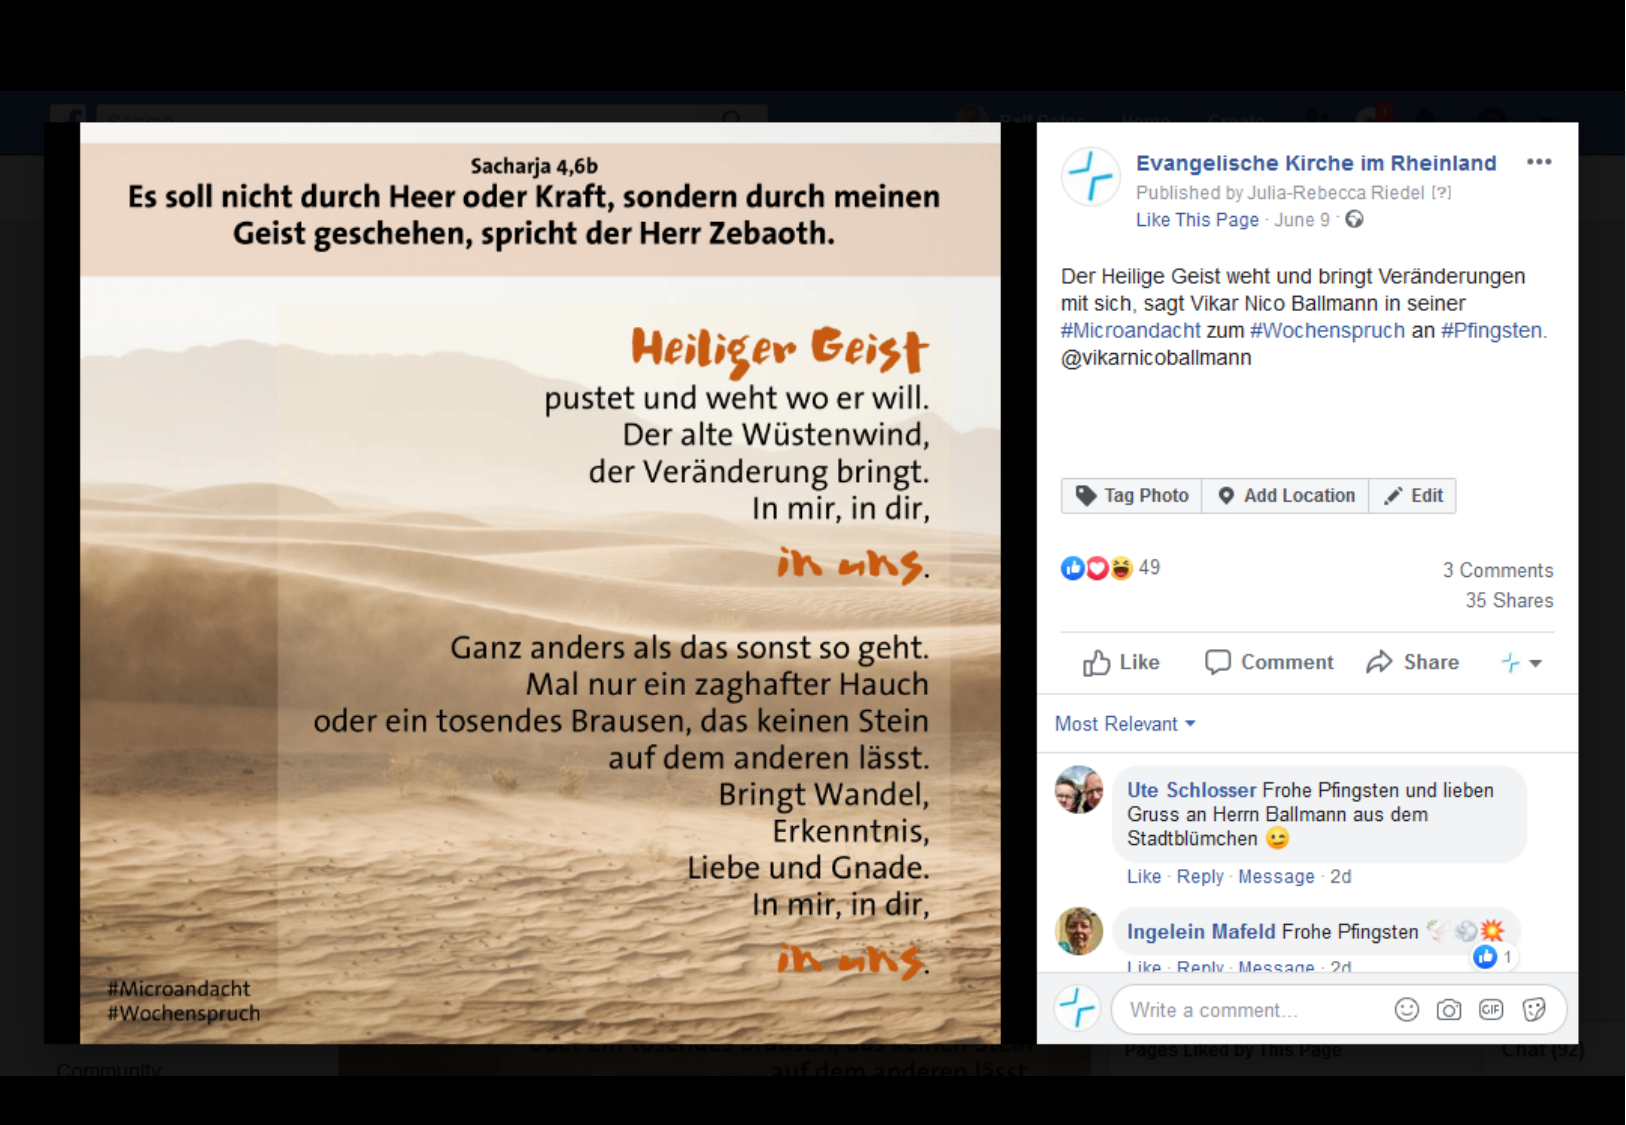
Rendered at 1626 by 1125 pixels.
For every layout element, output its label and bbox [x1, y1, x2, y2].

picture [0, 91, 1626, 1076]
